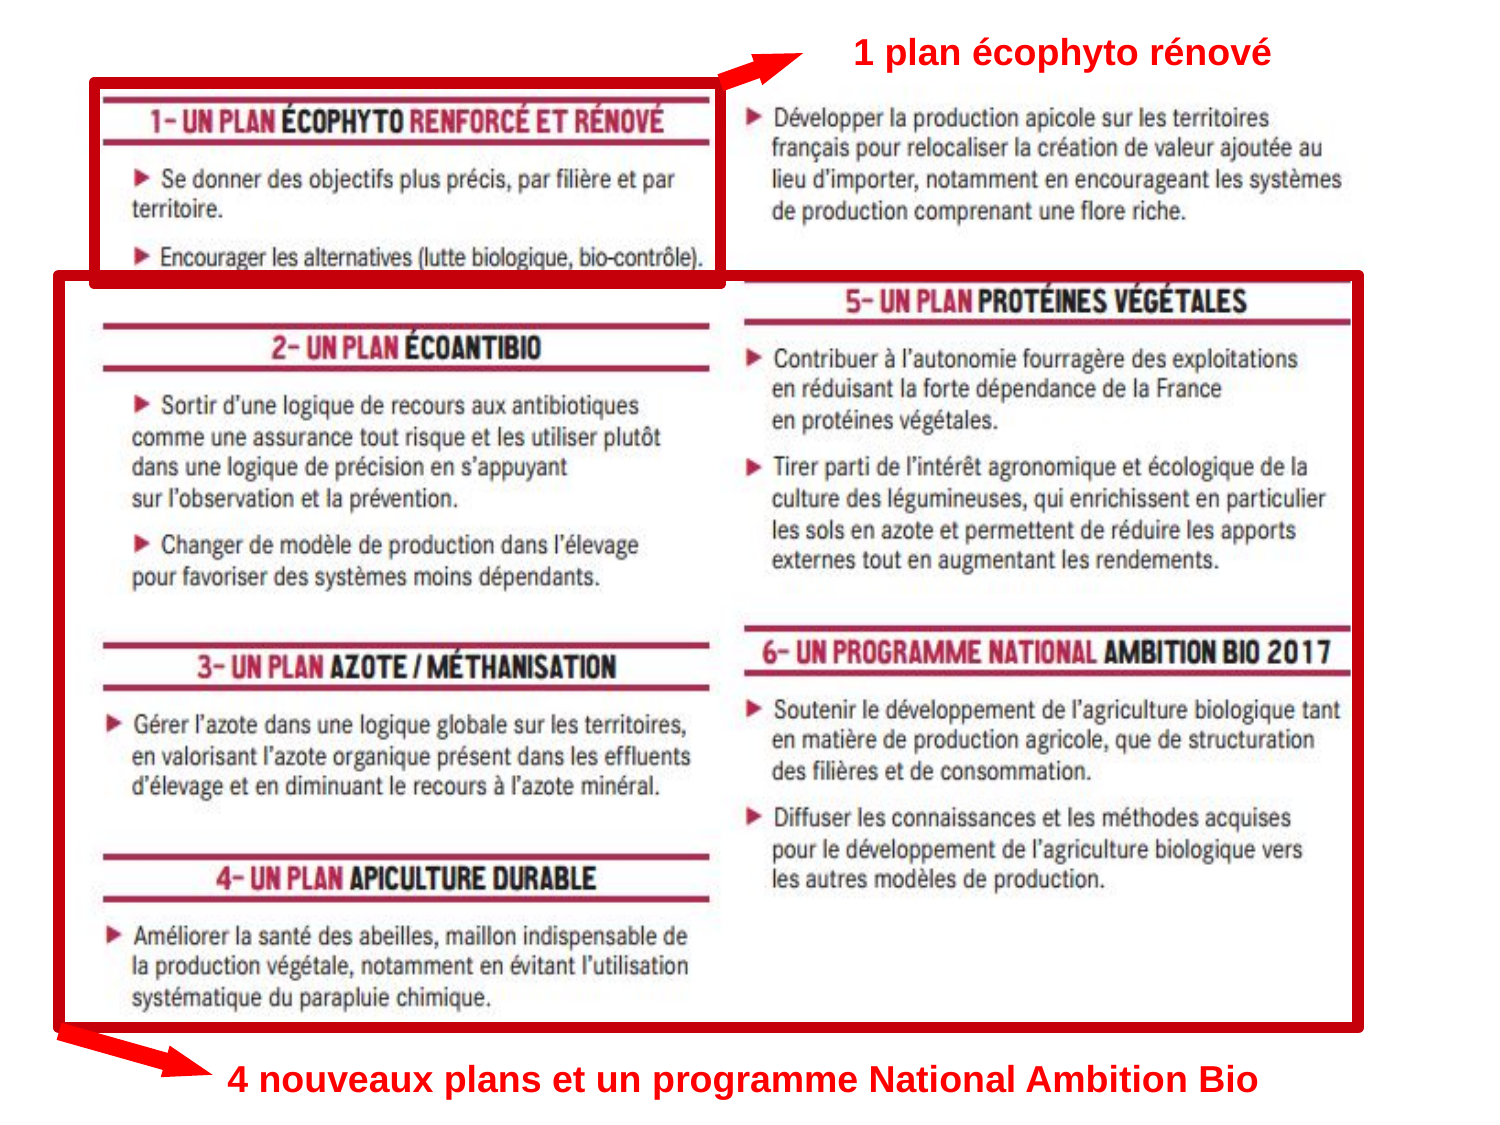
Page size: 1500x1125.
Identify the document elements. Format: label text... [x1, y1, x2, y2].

picture [76, 281, 1352, 1022]
picture [76, 53, 761, 270]
text_box 4 nouveaux plans et un programme National Ambition Bio [212, 1051, 1359, 1110]
picture [76, 1046, 212, 1108]
picture [101, 53, 1406, 1108]
text_box 1 plan écophyto rénové [838, 23, 1347, 82]
picture [100, 89, 715, 270]
